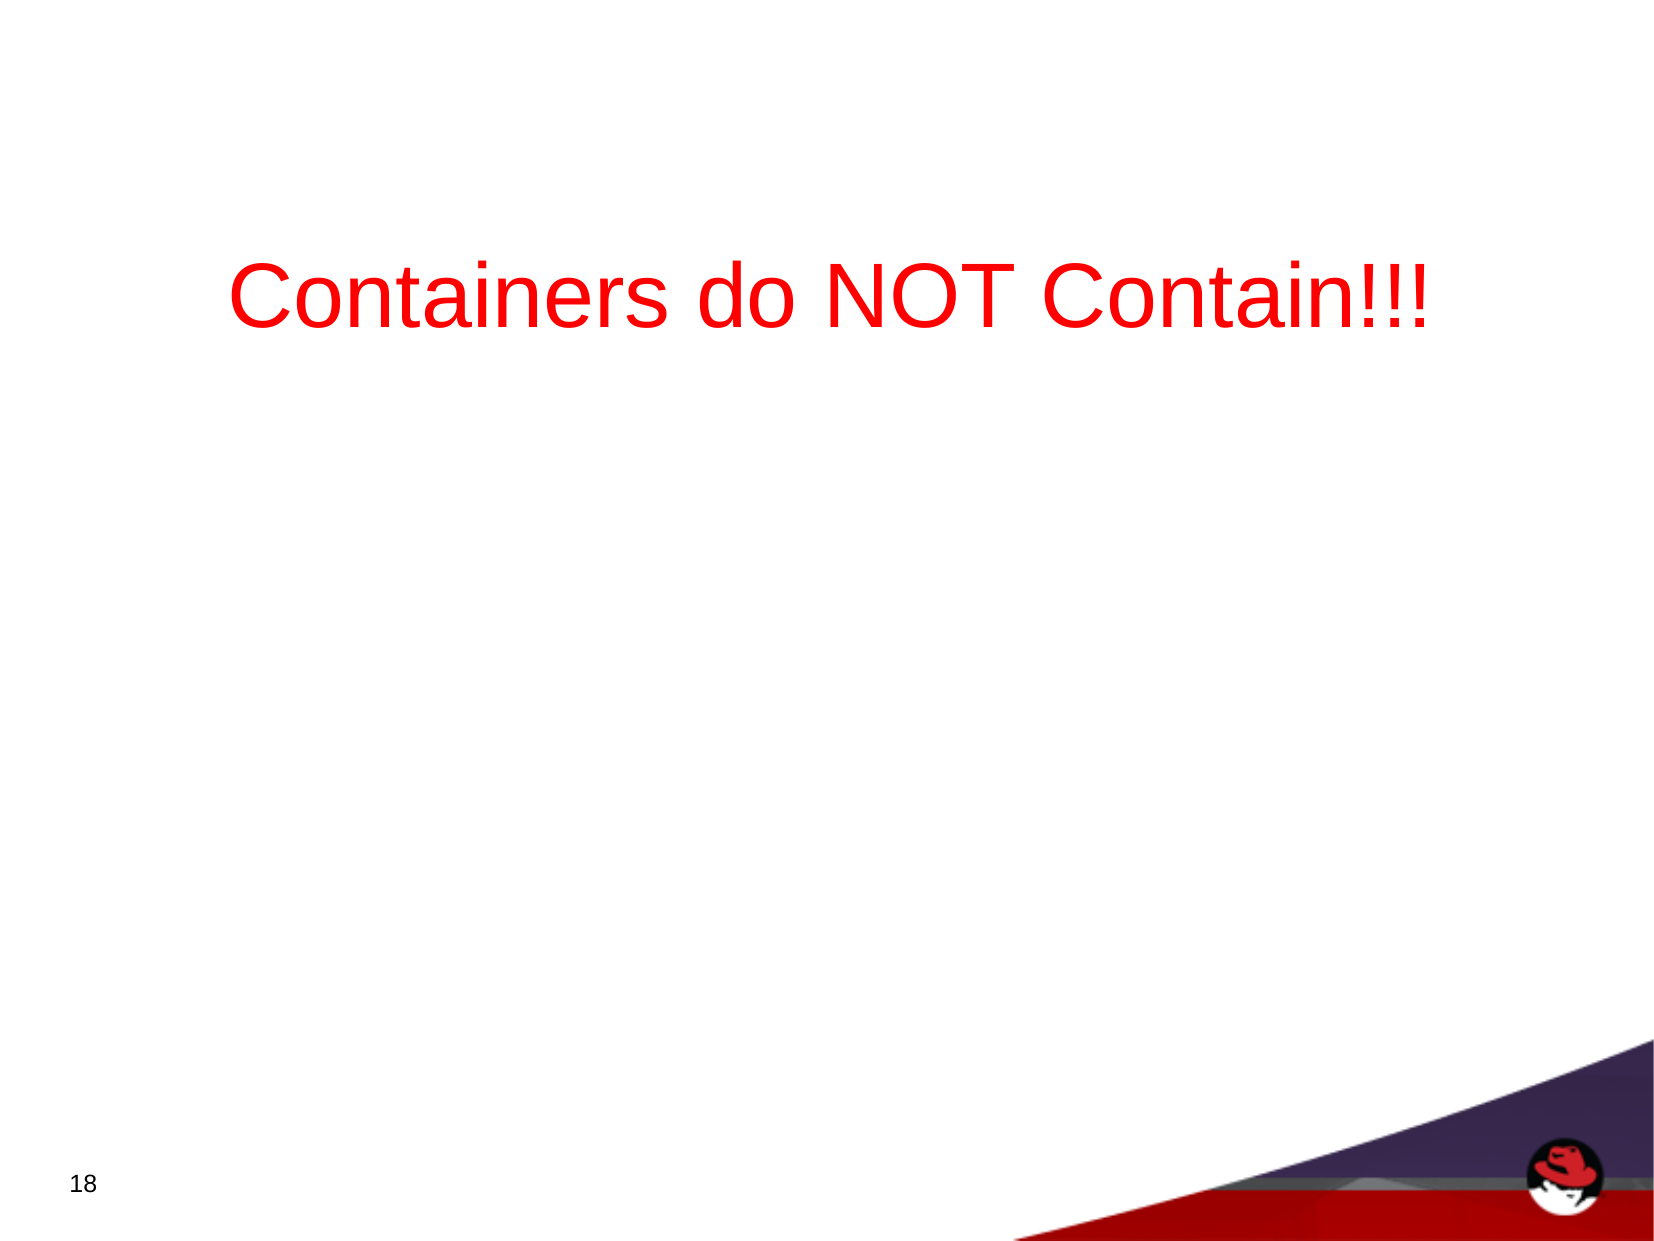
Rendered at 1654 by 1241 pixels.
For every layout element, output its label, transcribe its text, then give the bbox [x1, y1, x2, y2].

list Containers do NOT Contain!!! [86, 244, 1576, 1039]
picture [1012, 1036, 1654, 1241]
